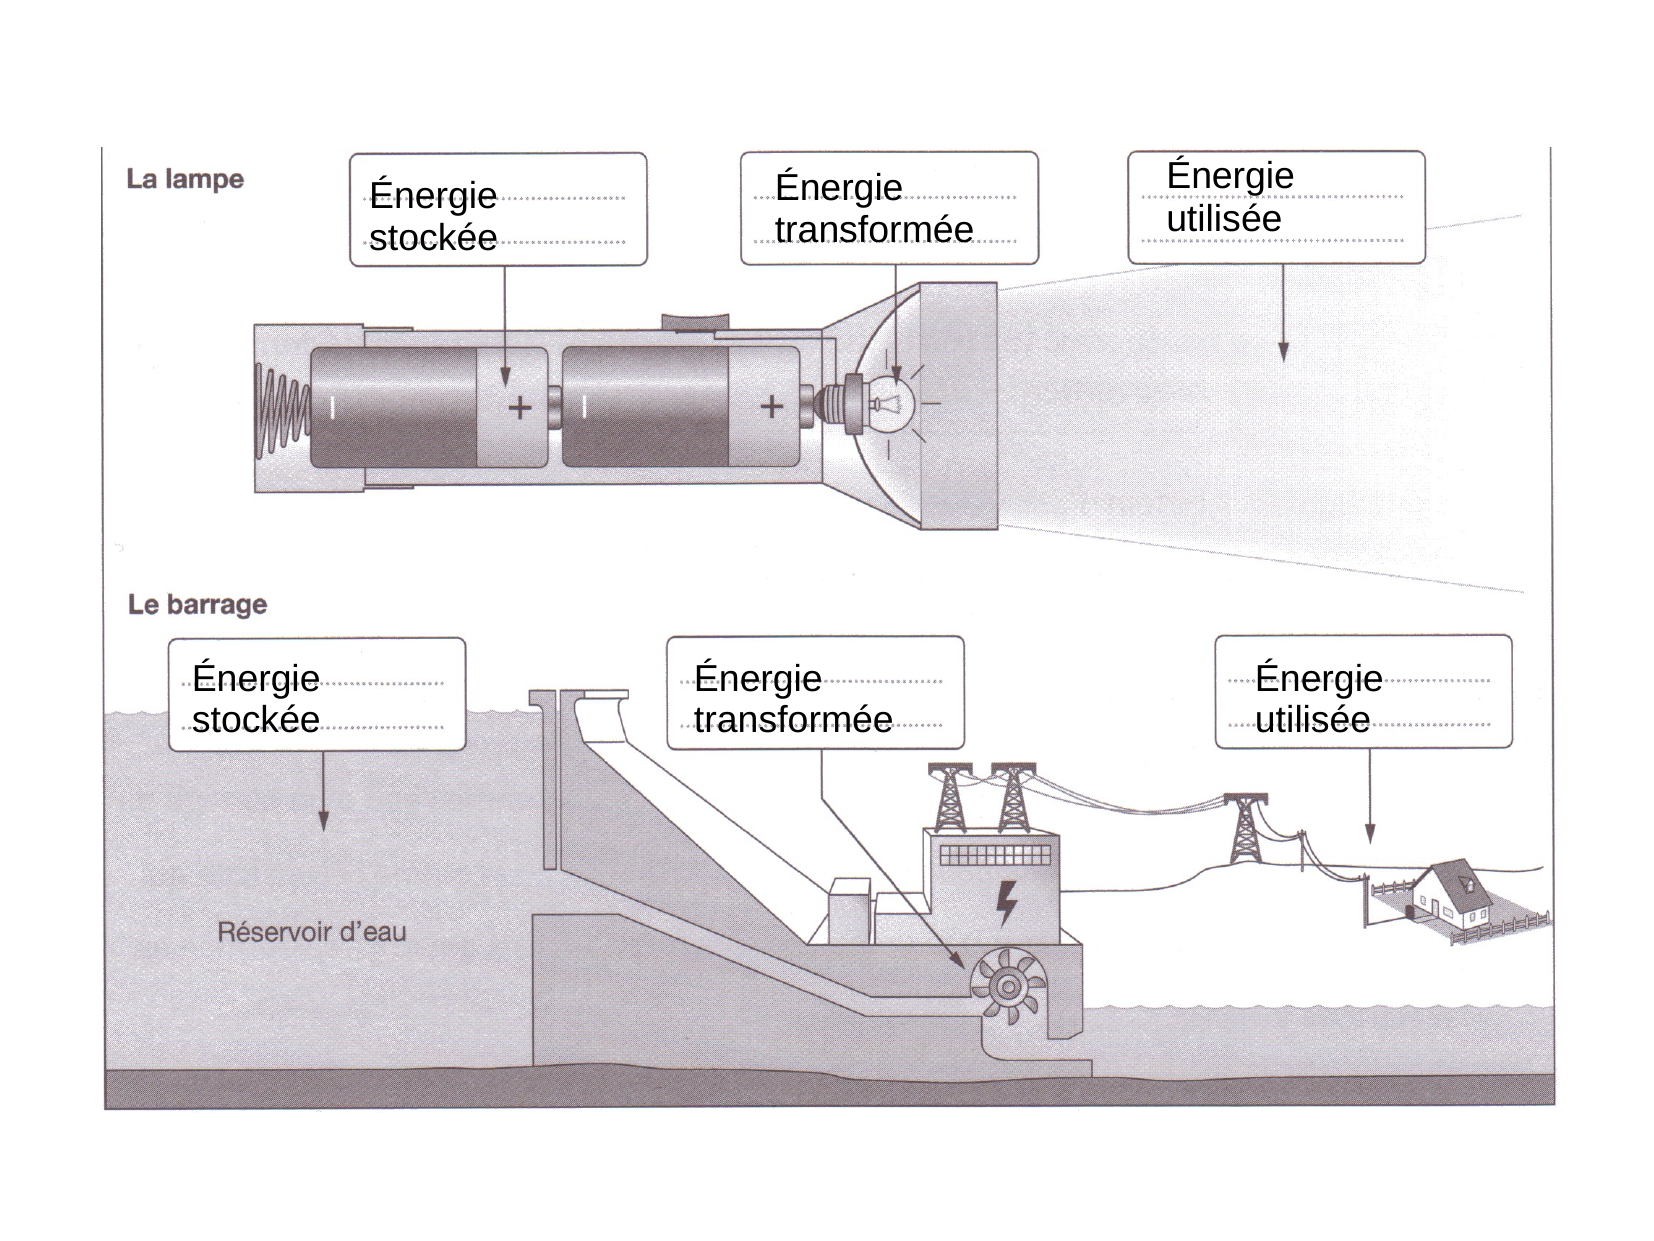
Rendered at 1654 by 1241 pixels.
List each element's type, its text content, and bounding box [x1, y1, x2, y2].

text_box Énergie utilisée [1151, 147, 1418, 247]
picture [101, 147, 1565, 1113]
text_box Énergie transformée [679, 649, 975, 749]
text_box Énergie stockée [354, 166, 650, 266]
text_box Énergie utilisée [1240, 649, 1506, 749]
text_box Énergie stockée [177, 649, 473, 749]
text_box Énergie transformée [760, 159, 1026, 259]
